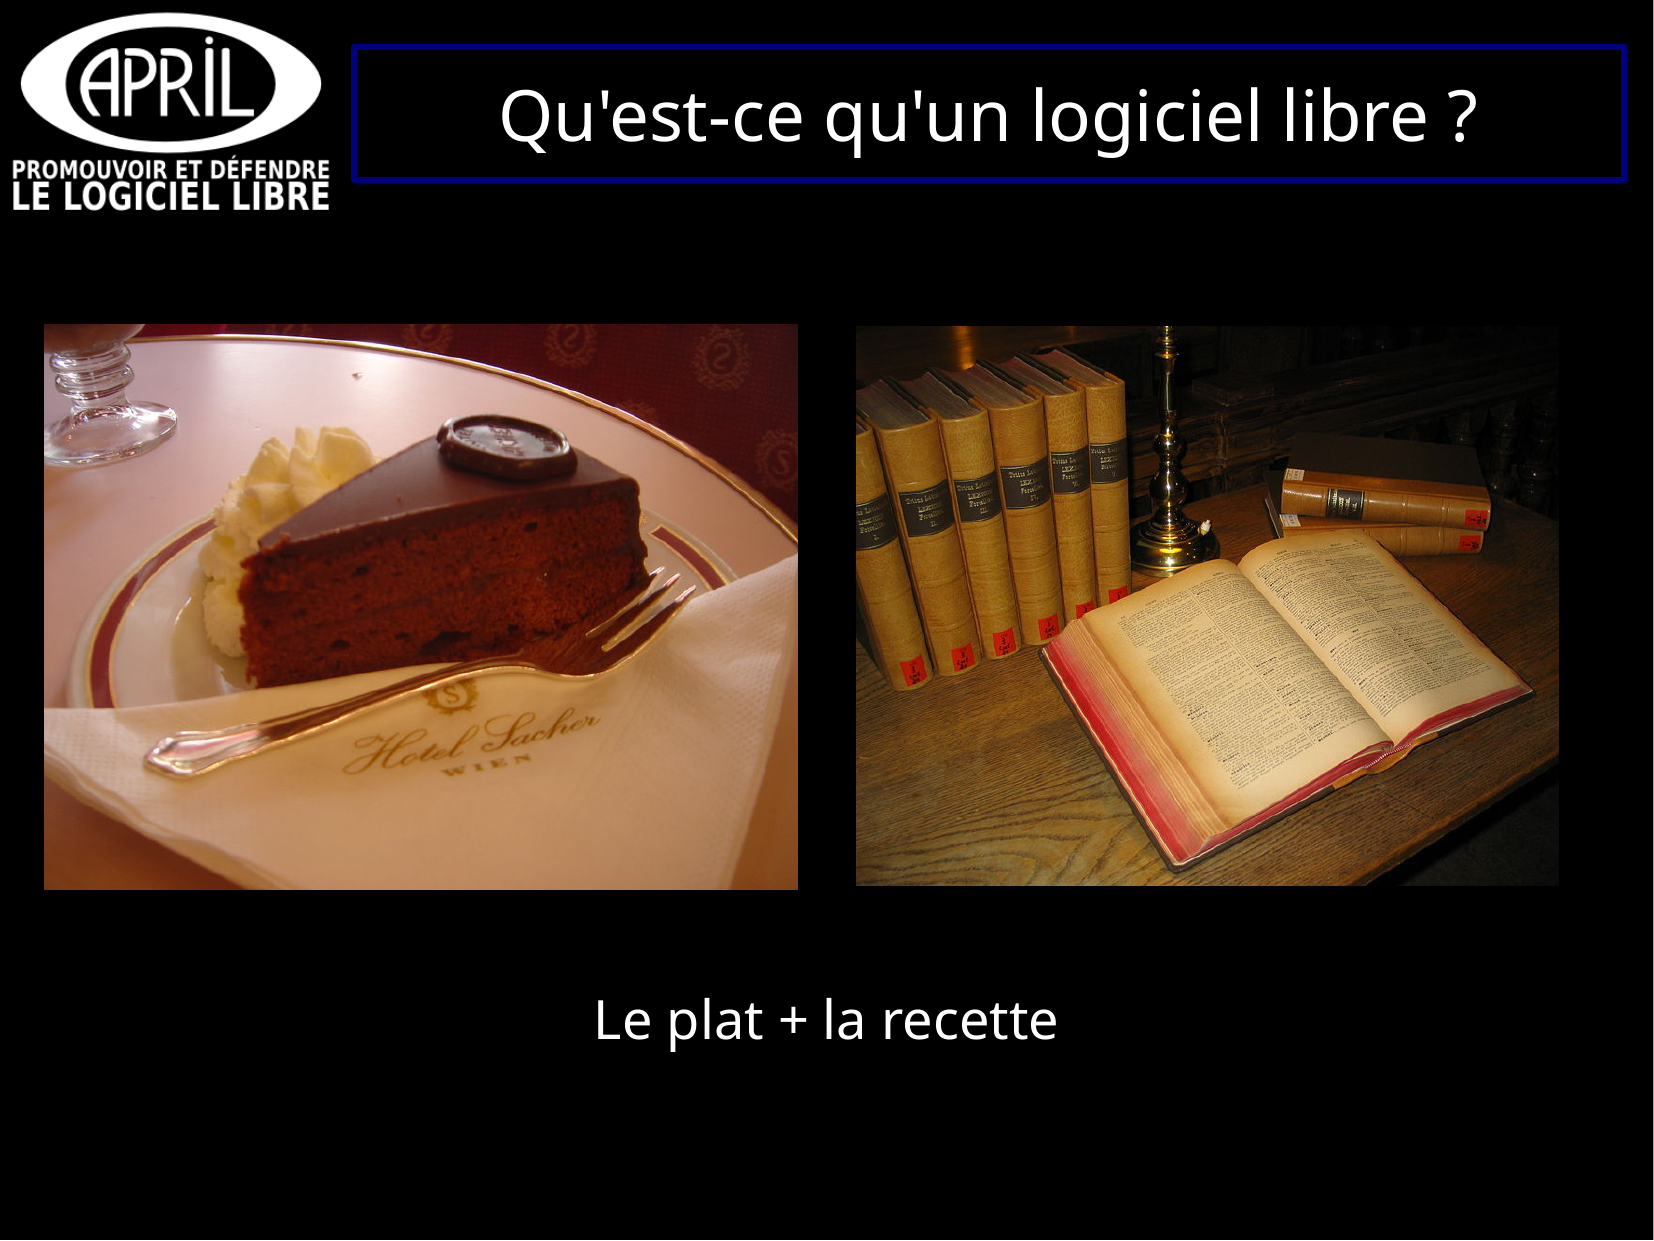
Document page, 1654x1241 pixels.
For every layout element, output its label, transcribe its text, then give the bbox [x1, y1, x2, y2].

picture [856, 326, 1559, 886]
picture [8, 7, 333, 237]
picture [44, 324, 798, 890]
title Qu'est-ce qu'un logiciel libre ? [354, 47, 1625, 181]
text_box Le plat + la recette [191, 974, 1462, 1053]
